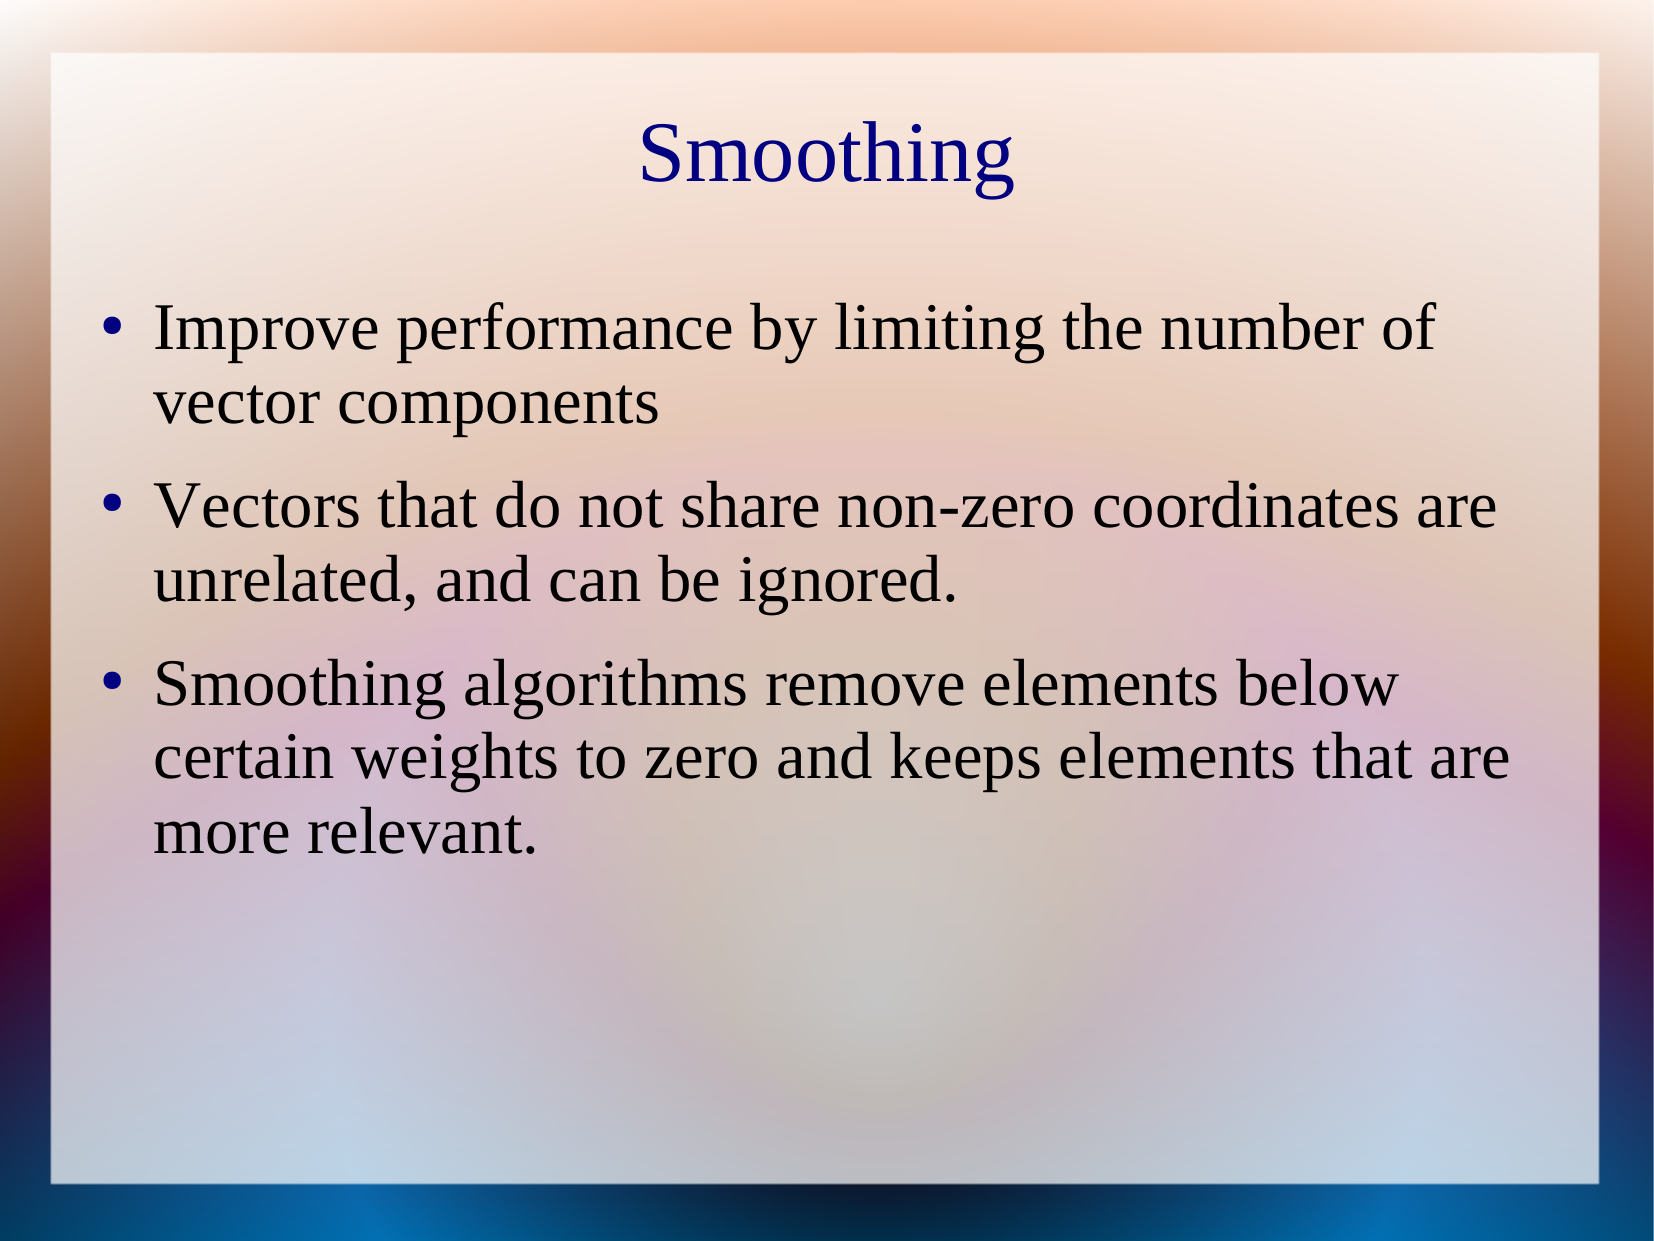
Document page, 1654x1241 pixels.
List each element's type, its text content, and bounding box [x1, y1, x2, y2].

title Smoothing [82, 49, 1571, 257]
list Improve performance by limiting the number of vector components Vectors that do not share non-zero coordinates are unrelated, and can be ignored. Smoothing algorithms remove elements below certain weights to zero and keeps elements that are more relevant. [82, 290, 1571, 1034]
picture [0, 0, 1654, 1241]
